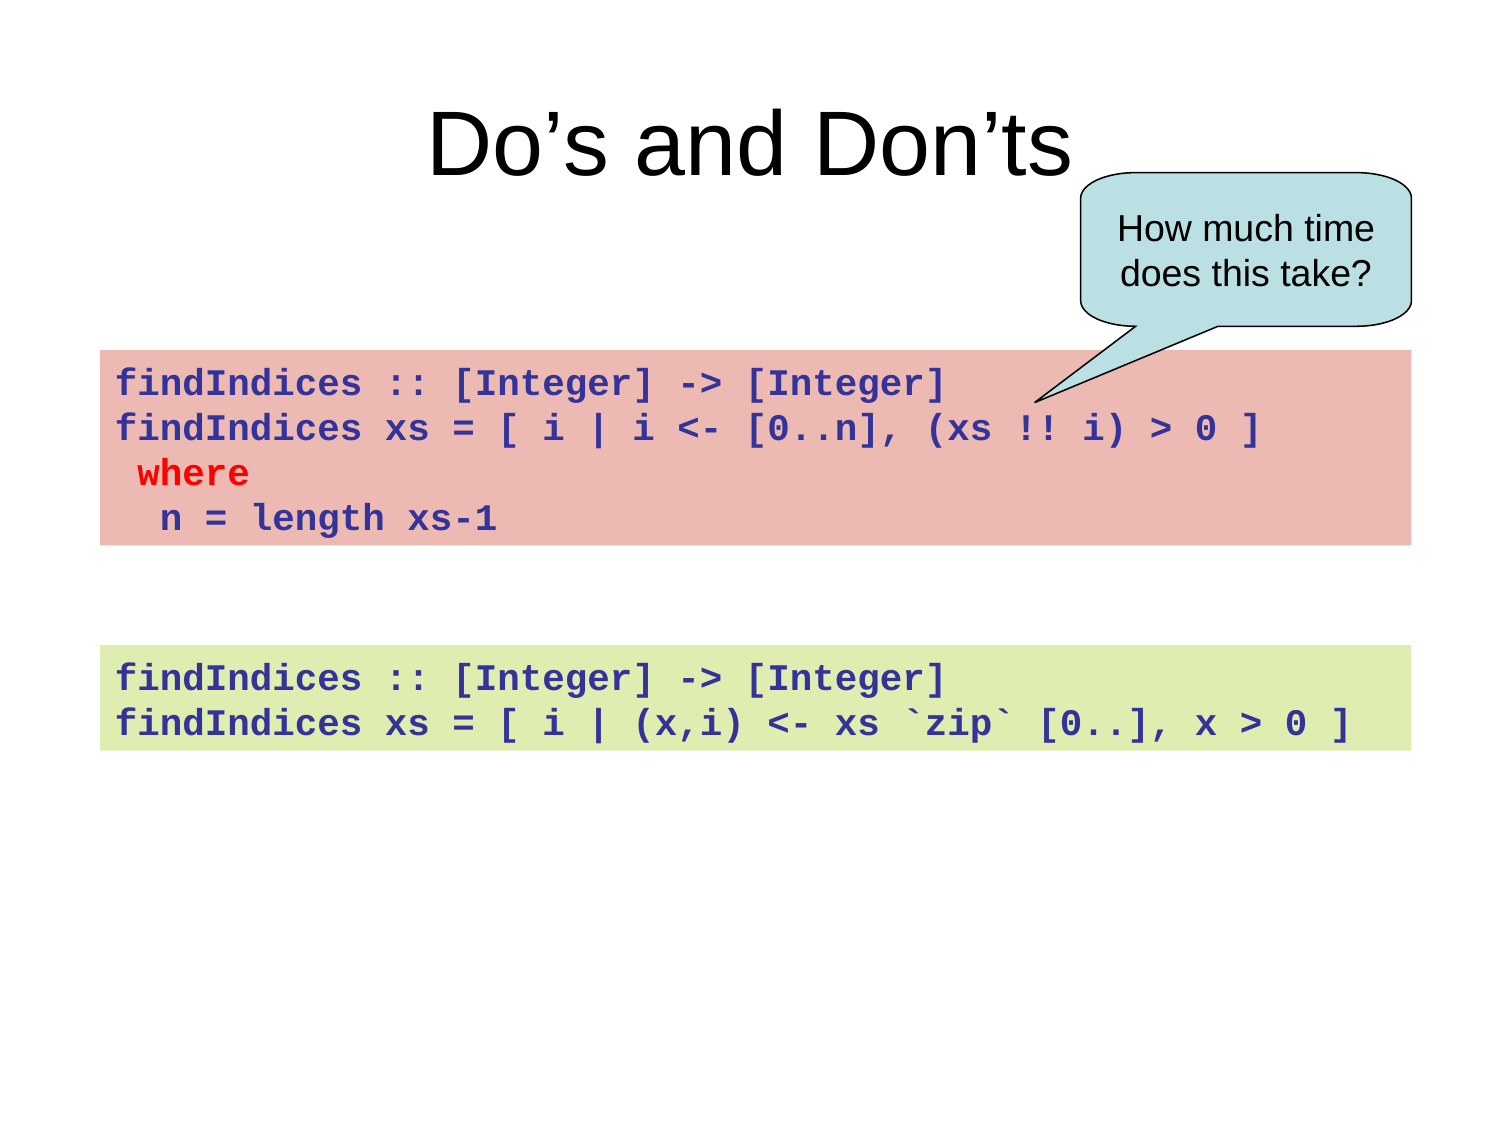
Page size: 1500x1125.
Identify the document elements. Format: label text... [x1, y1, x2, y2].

text_box How much time does this take? [1034, 172, 1412, 403]
title Do’s and Don’ts [75, 45, 1426, 233]
text_box findIndices :: [Integer] -> [Integer] findIndices xs = [ i | i <- [0..n], (xs !! i) > 0 ] where n = length xs-1 [100, 349, 1412, 546]
text_box findIndices :: [Integer] -> [Integer] findIndices xs = [ i | (x,i) <- xs `zip` [0..], x > 0 ] [100, 645, 1412, 751]
